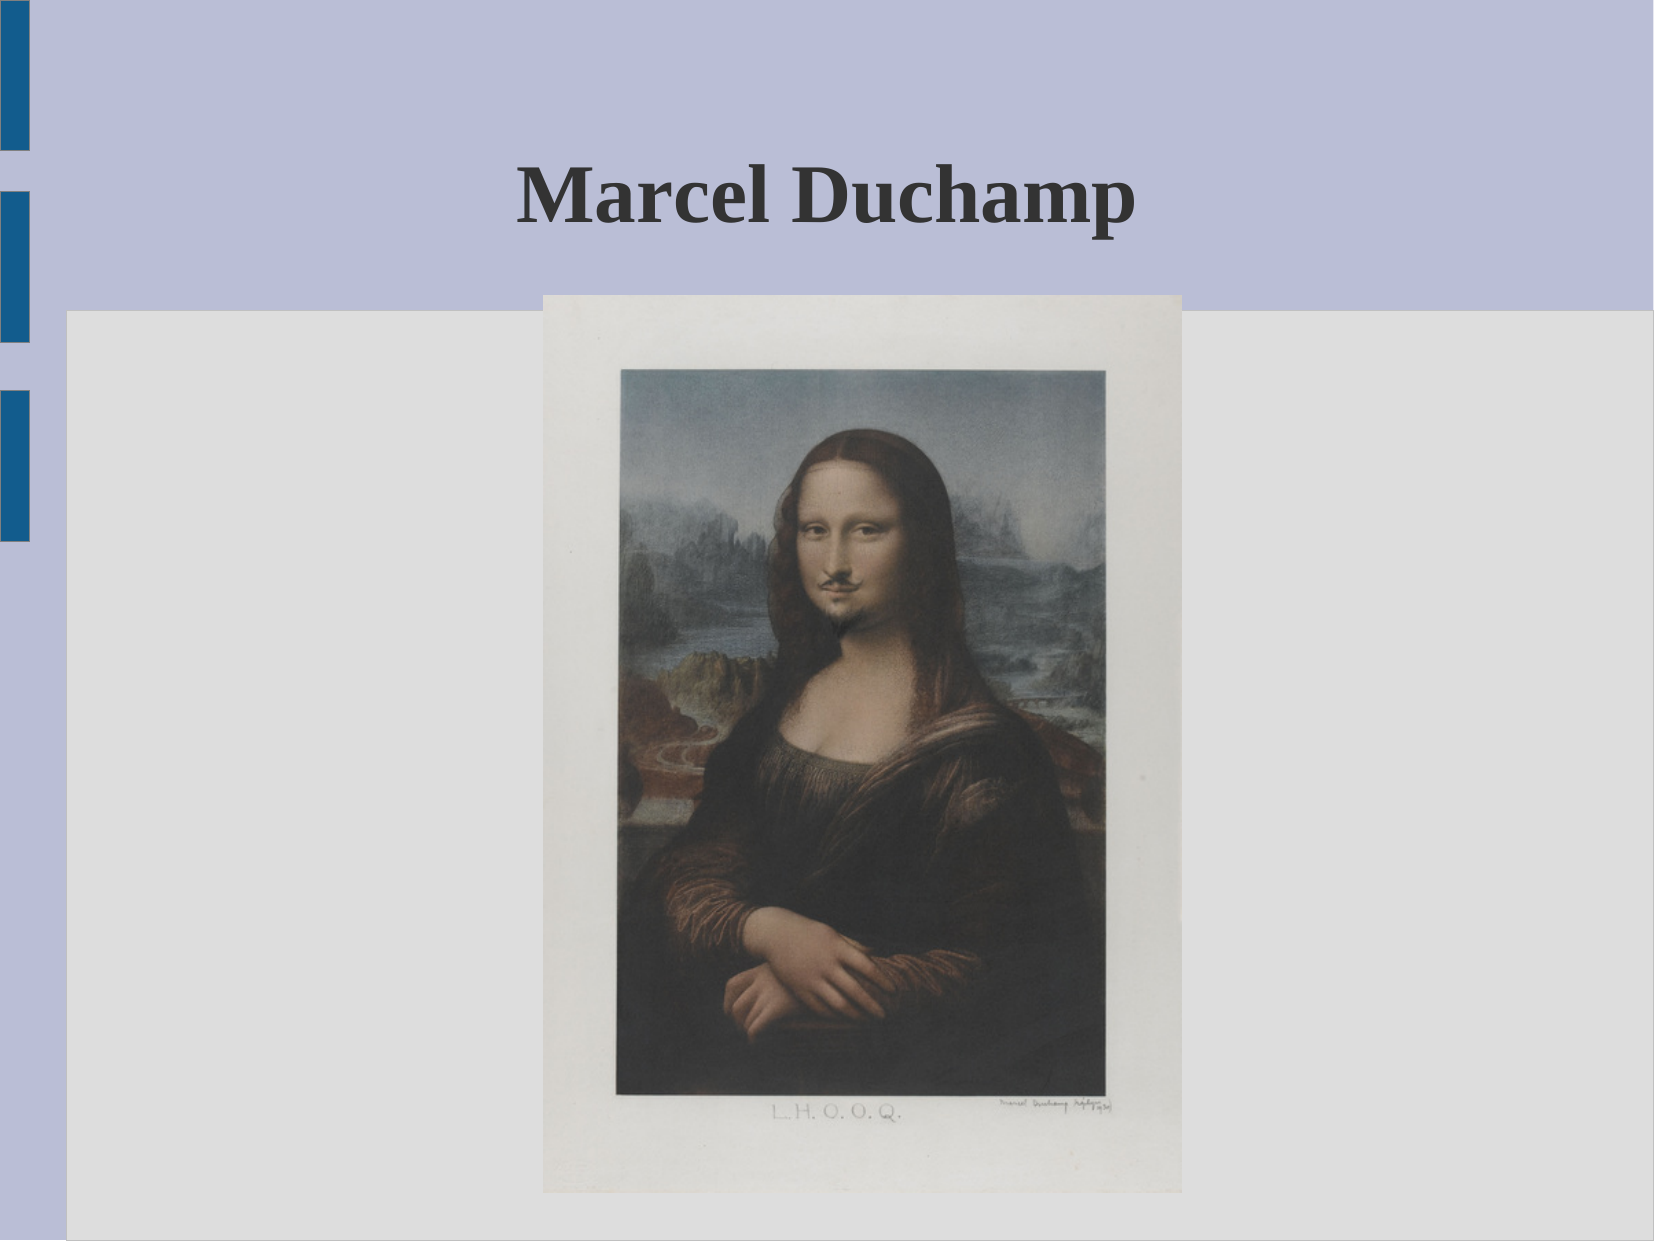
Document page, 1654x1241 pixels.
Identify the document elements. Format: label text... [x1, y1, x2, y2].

picture [543, 295, 1182, 1193]
title Marcel Duchamp [121, 91, 1534, 299]
